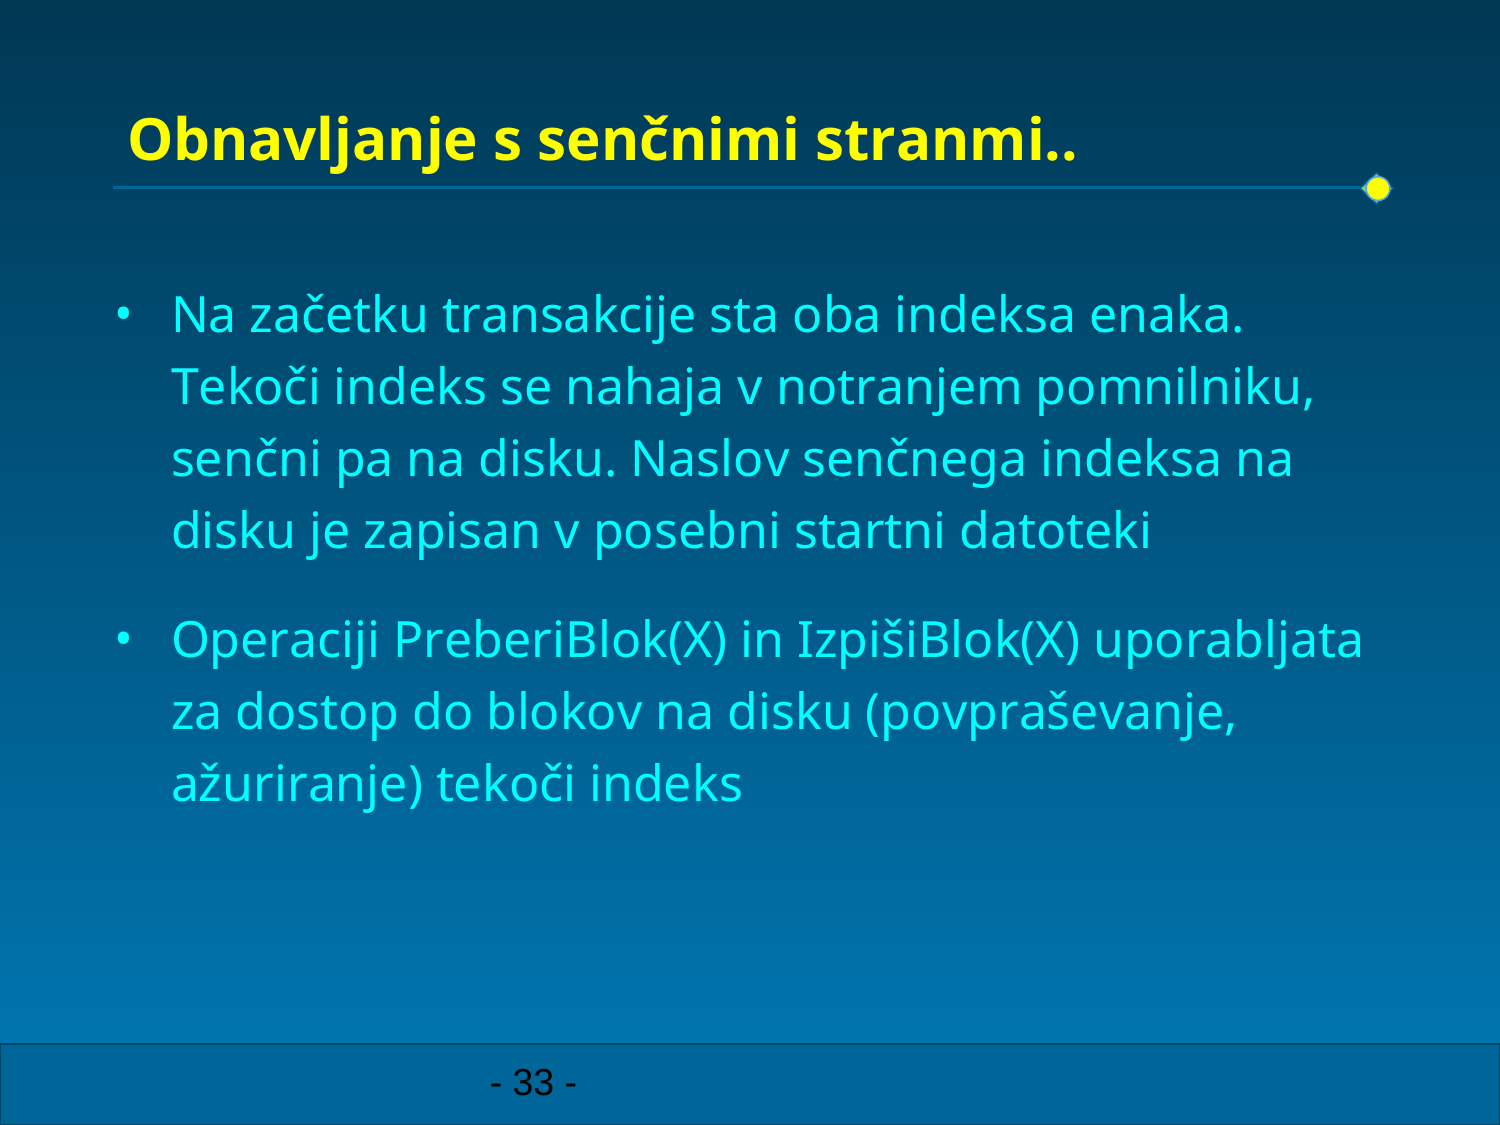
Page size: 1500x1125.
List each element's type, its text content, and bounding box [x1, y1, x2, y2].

list Na začetku transakcije sta oba indeksa enaka. Tekoči indeks se nahaja v notranjem pomnilniku, senčni pa na disku. Naslov senčnega indeksa na disku je zapisan v posebni startni datoteki Operaciji PreberiBlok(X) in IzpišiBlok(X) uporabljata za dostop do blokov na disku (povpraševanje, ažuriranje) tekoči indeks [99, 262, 1412, 1035]
title Obnavljanje s senčnimi stranmi.. [112, 94, 1388, 181]
